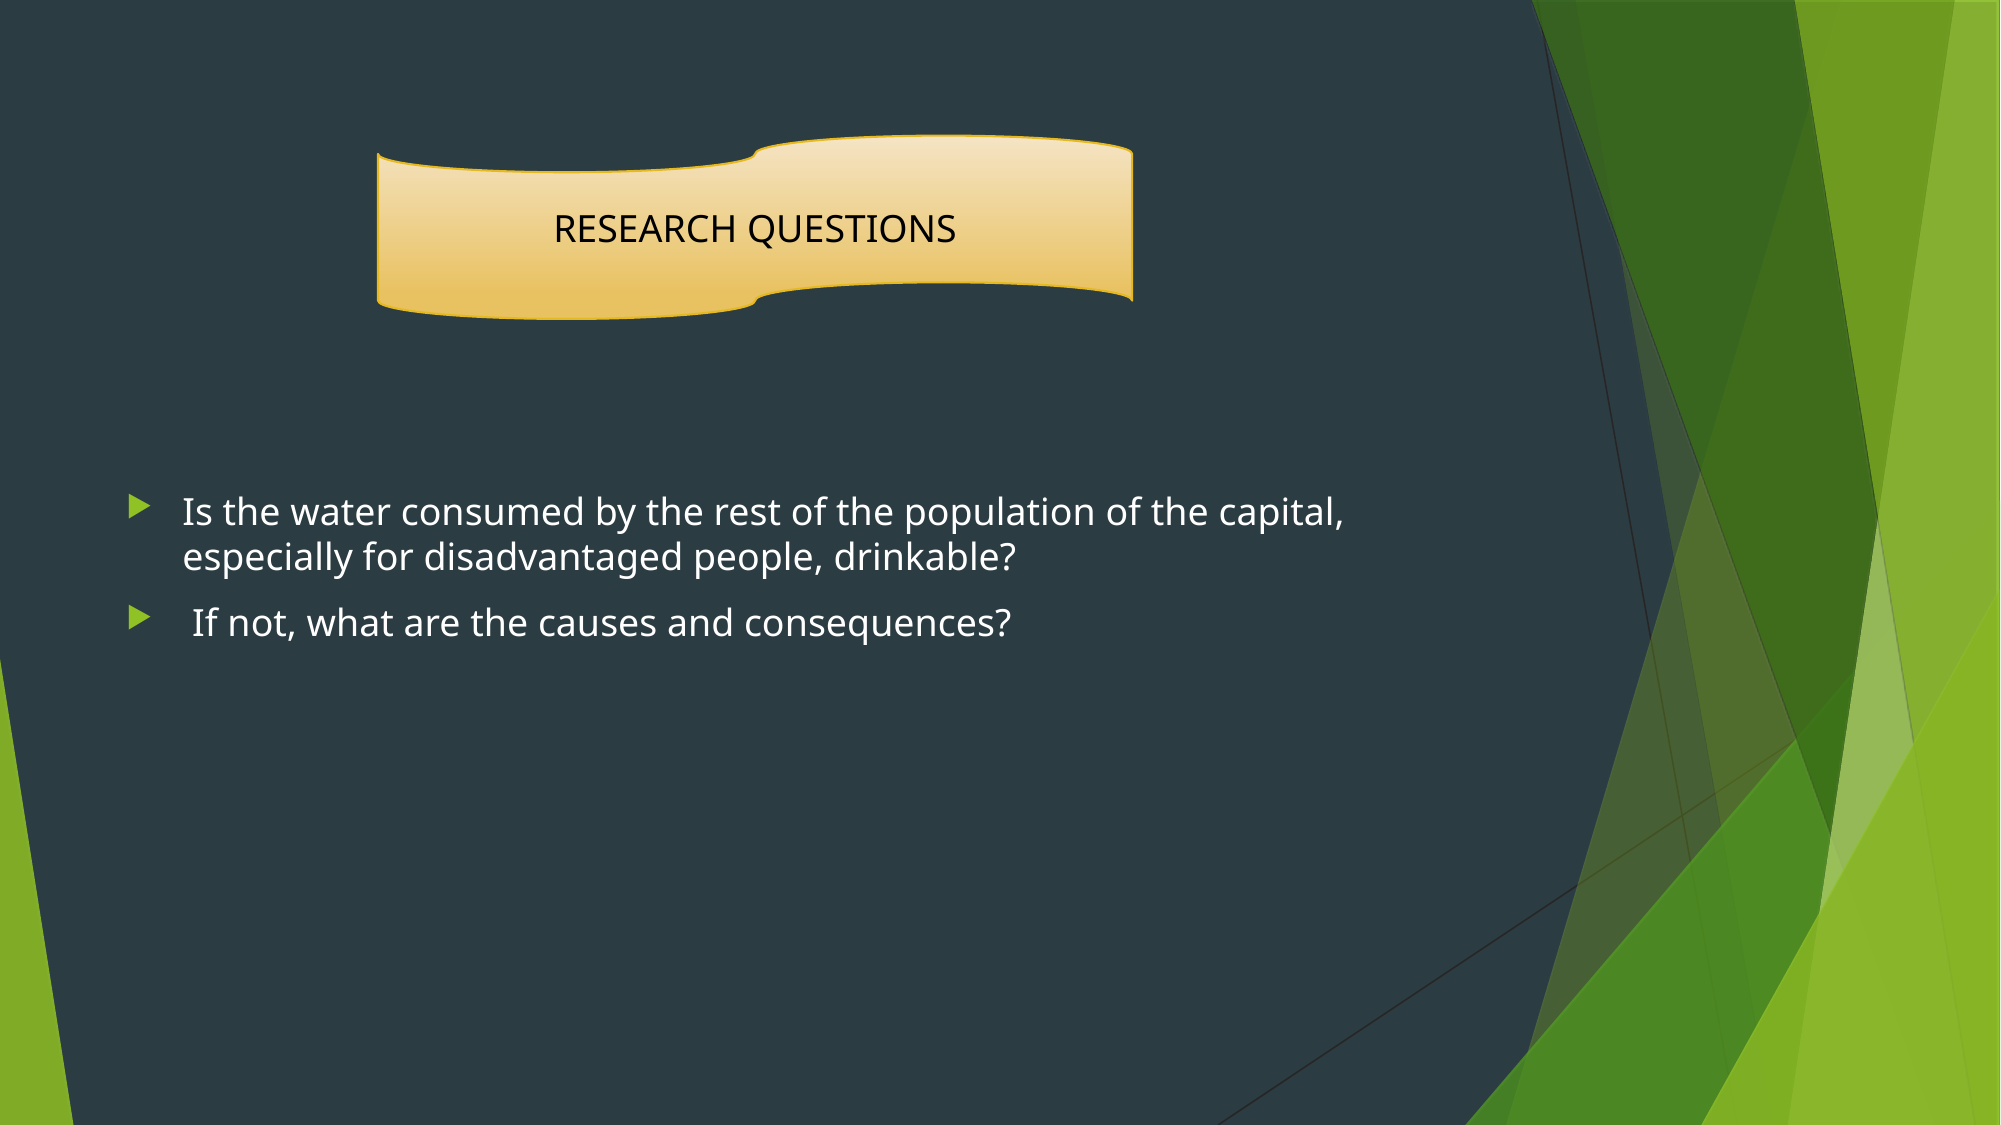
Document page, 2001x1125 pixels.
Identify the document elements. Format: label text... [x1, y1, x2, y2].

list Is the water consumed by the rest of the population of the capital, especially for disadvantaged people, drinkable? If not, what are the causes and consequences? [111, 480, 1522, 992]
text_box RESEARCH QUESTIONS [378, 135, 1133, 319]
